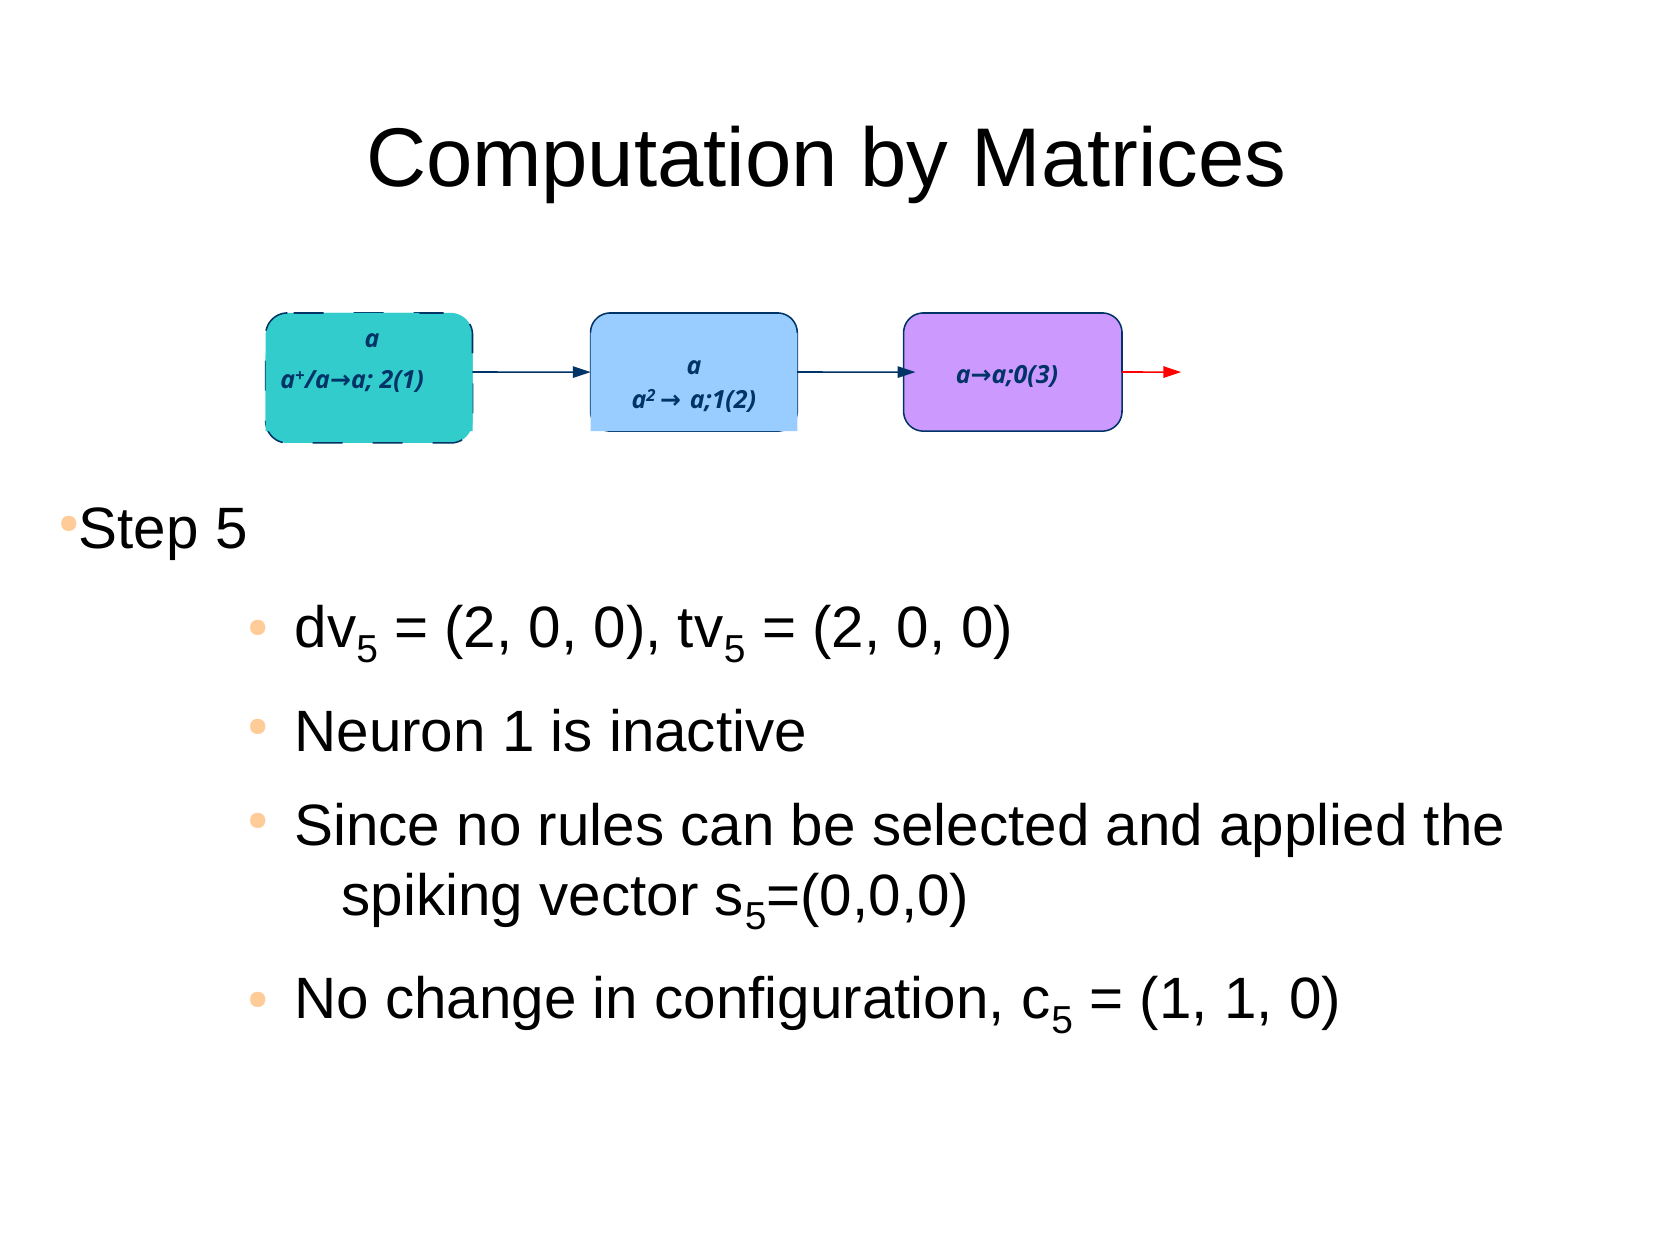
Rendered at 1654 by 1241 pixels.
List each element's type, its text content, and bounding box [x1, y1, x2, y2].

text_box [903, 312, 1123, 432]
title Computation by Matrices [82, 49, 1571, 257]
list Step 5 dv5 = (2, 0, 0), tv5 = (2, 0, 0) Neuron 1 is inactive Since no rules can be selected and applied the spiking vector s5=(0,0,0) No change in configuration, c5 = (1, 1, 0) [58, 291, 1630, 1241]
text_box [265, 312, 473, 354]
text_box a a2 → a;1(2) [590, 332, 798, 432]
text_box a+/a→a; 2(1) [265, 354, 473, 432]
text_box a [324, 312, 420, 349]
text_box a→a;0(3) [921, 315, 1093, 405]
text_box [268, 432, 470, 443]
text_box [590, 312, 798, 332]
